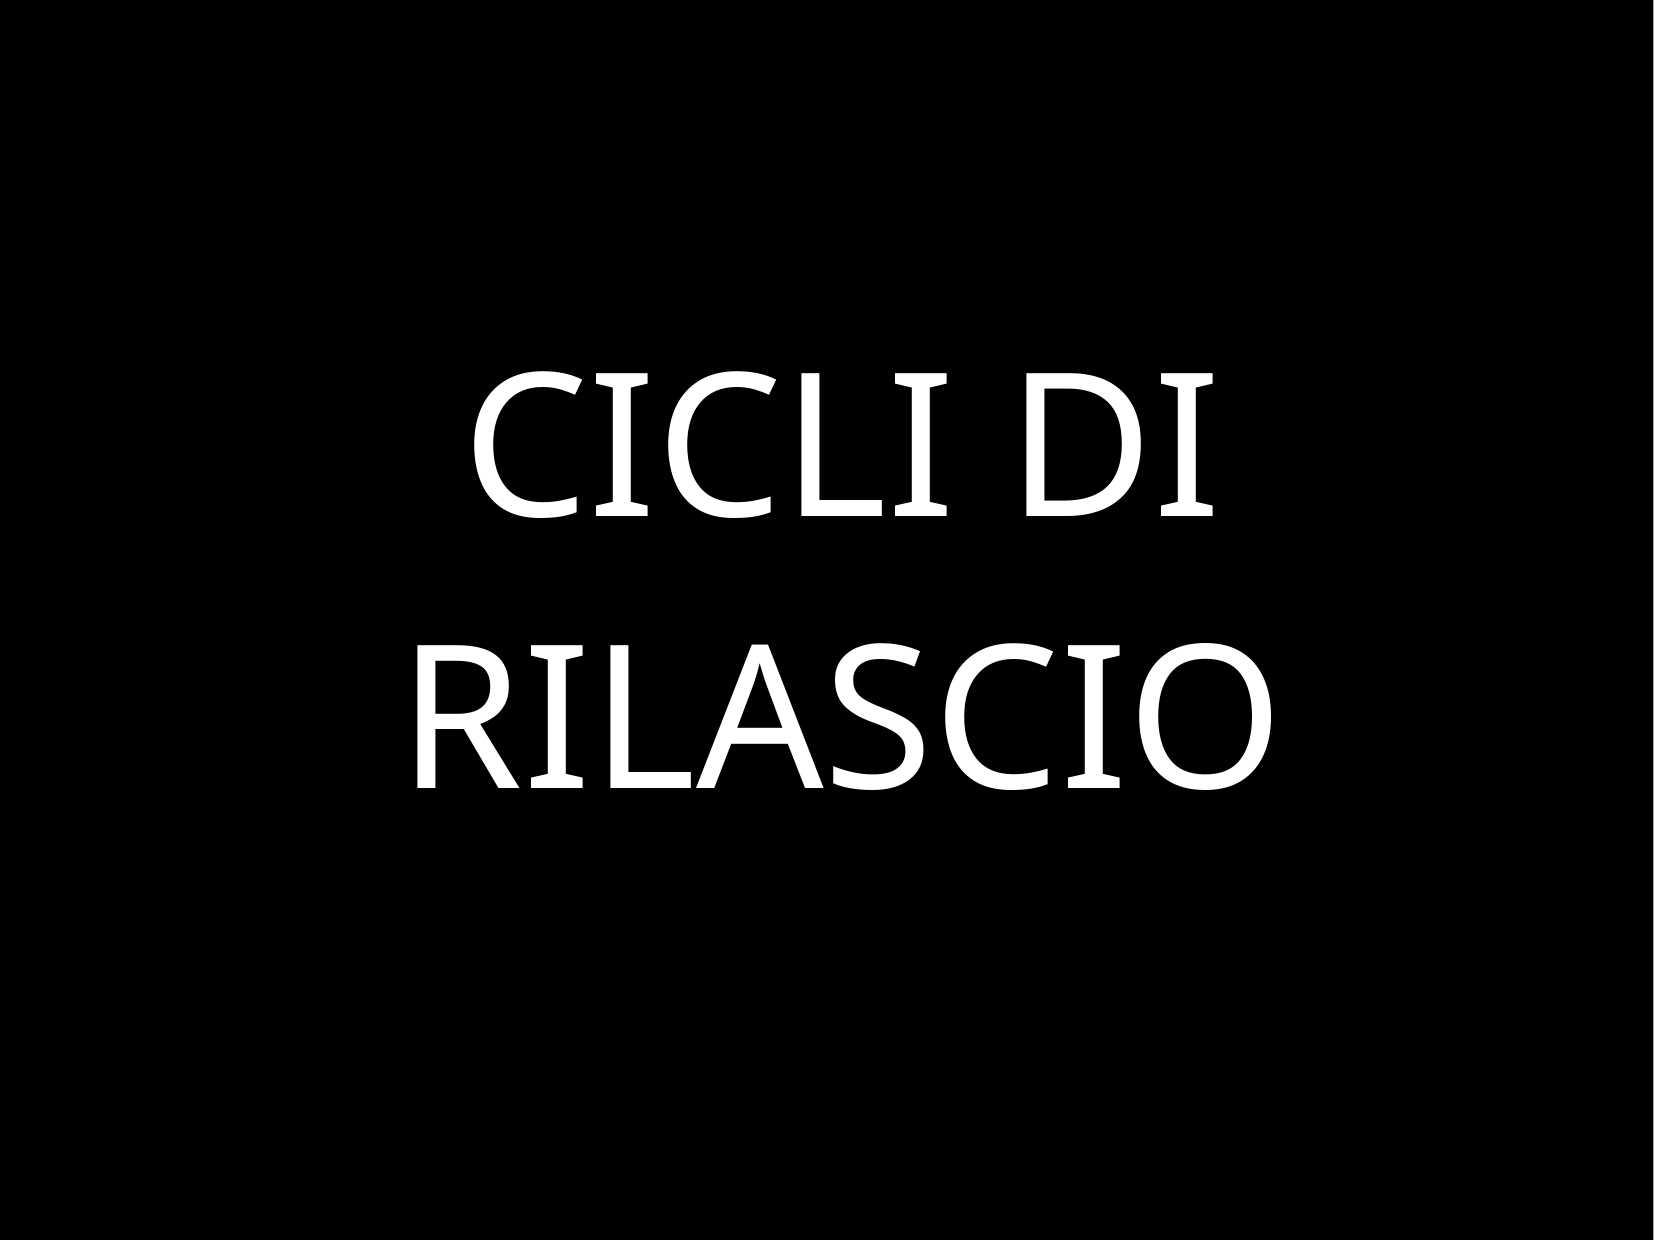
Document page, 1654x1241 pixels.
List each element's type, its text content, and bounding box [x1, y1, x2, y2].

text_box CICLI DI RILASCIO [59, 295, 1625, 847]
